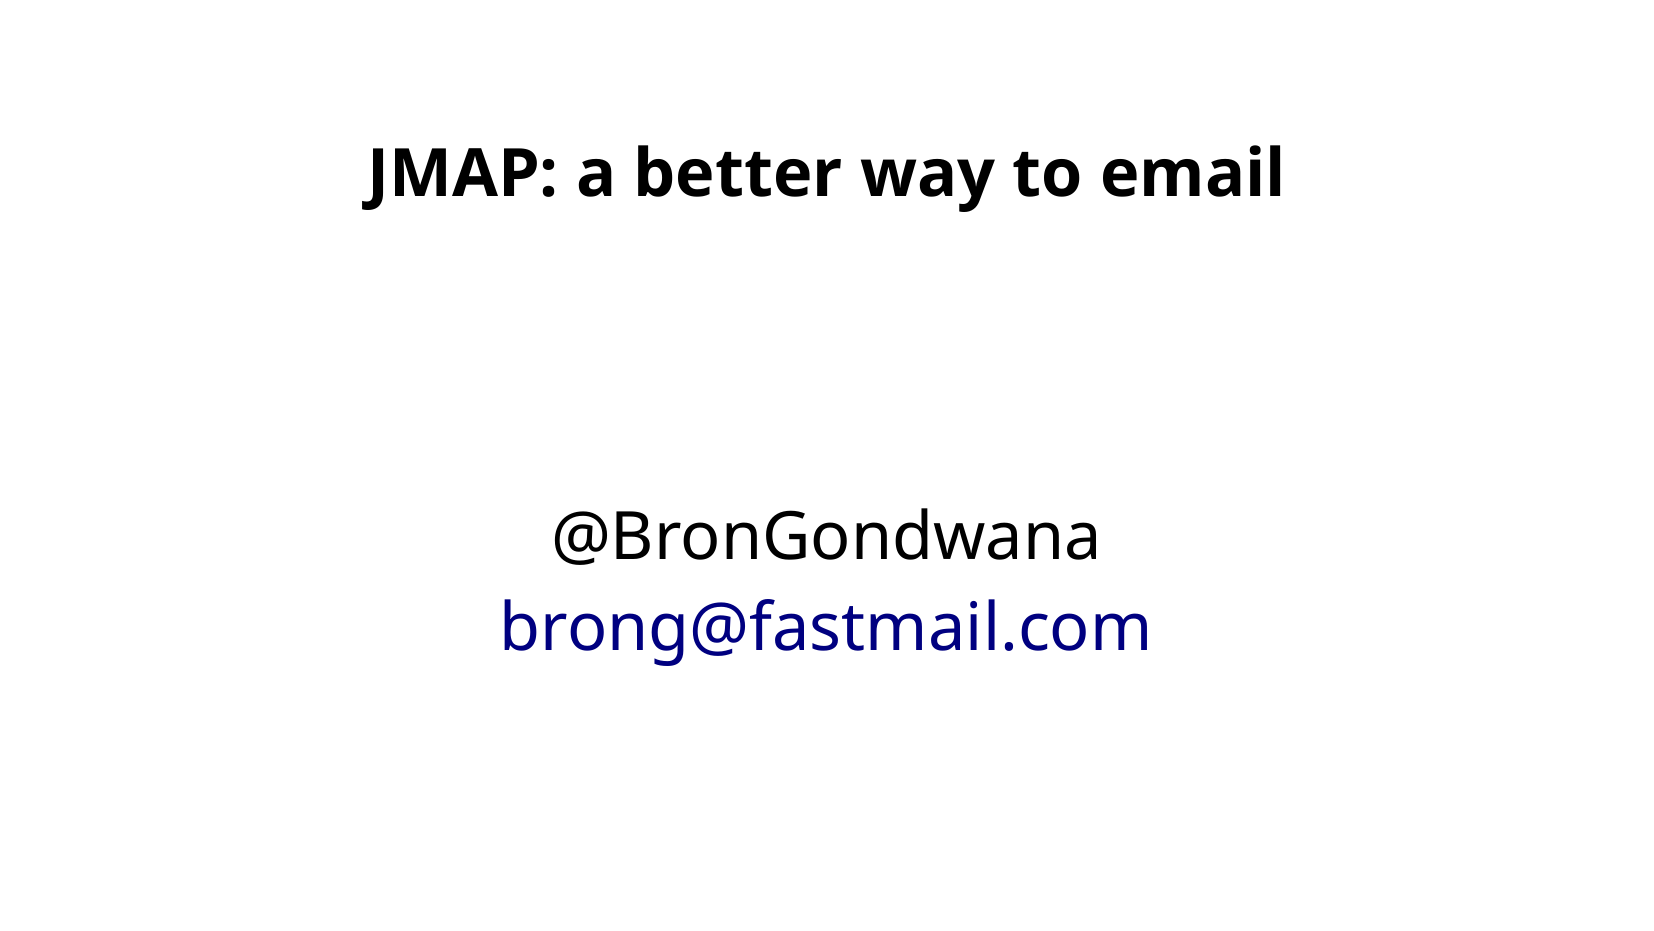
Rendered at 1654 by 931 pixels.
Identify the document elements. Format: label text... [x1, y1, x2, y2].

subtitle JMAP: a better way to email @BronGondwana brong@fastmail.com [82, 37, 1571, 758]
